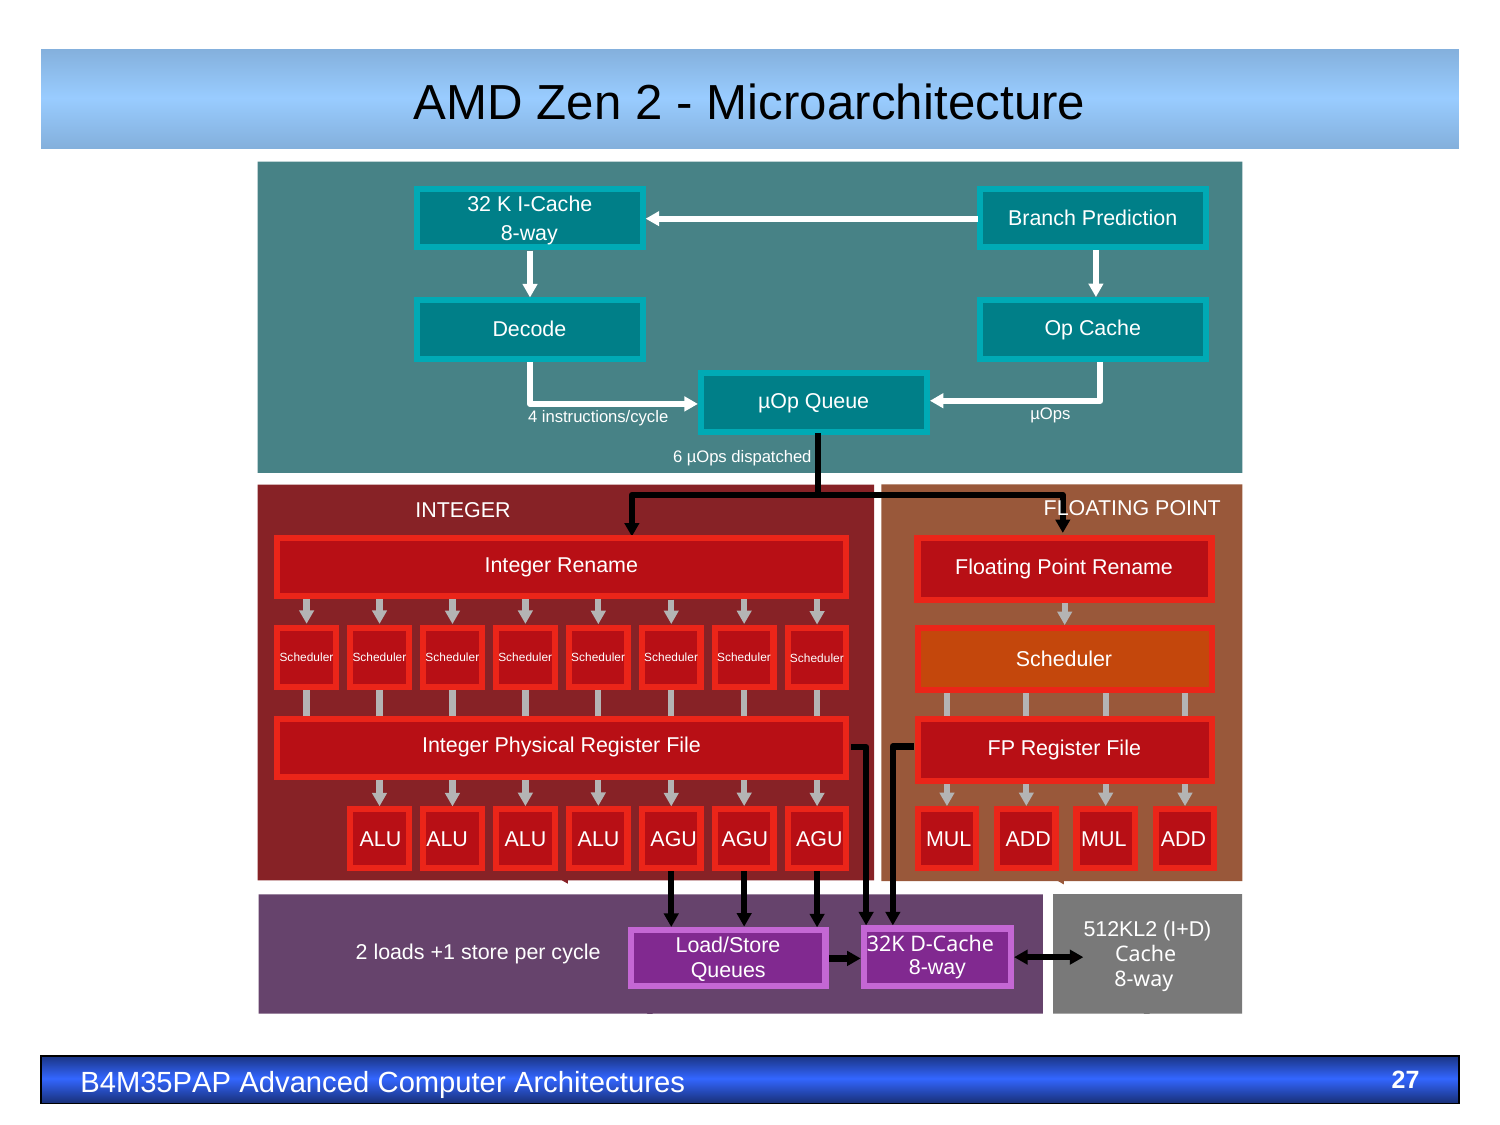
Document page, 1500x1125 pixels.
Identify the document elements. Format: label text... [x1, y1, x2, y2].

picture [257, 161, 1243, 1014]
title AMD Zen 2 - Microarchitecture [41, 49, 1459, 149]
